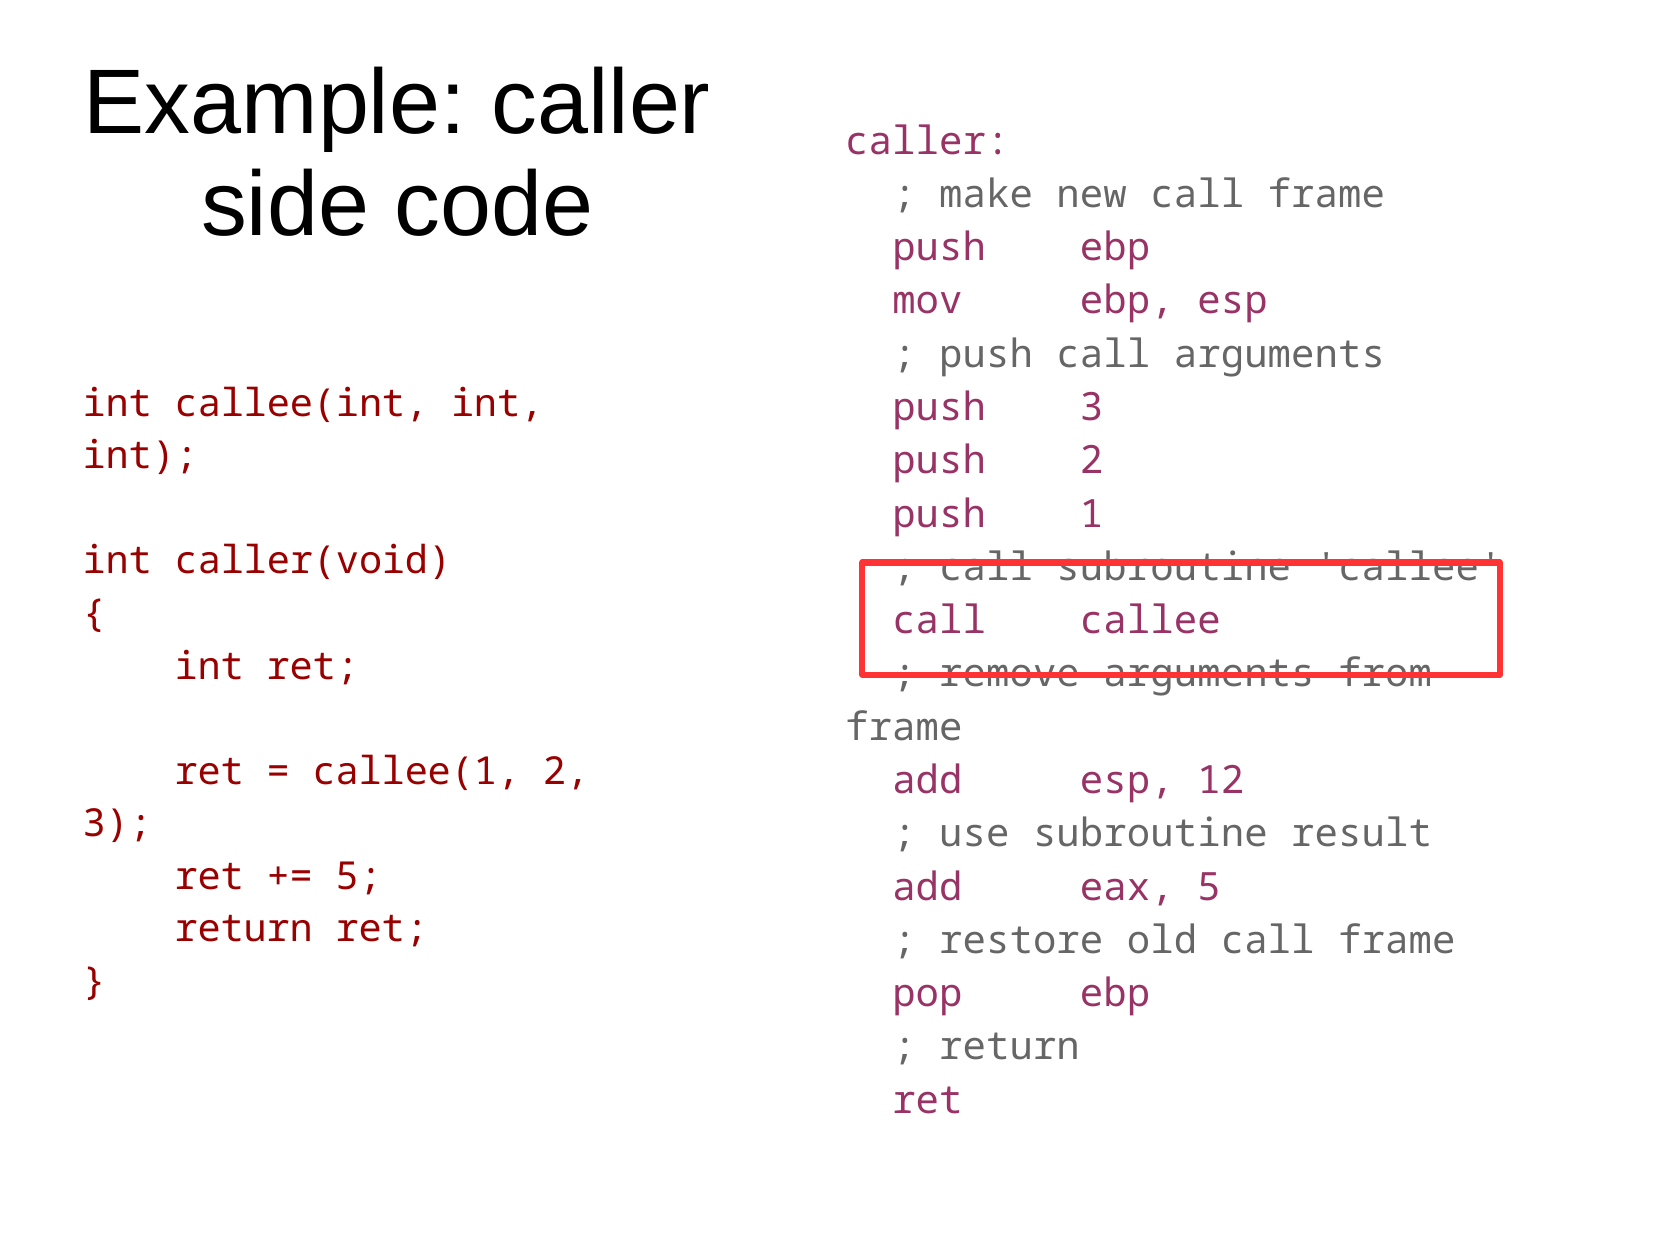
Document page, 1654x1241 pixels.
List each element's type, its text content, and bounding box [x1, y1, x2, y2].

list caller: ; make new call frame push ebp mov ebp, esp ; push call arguments push 3 push 2 push 1 ; call subroutine 'callee' call callee ; remove arguments from frame add esp, 12 ; use subroutine result add eax, 5 ; restore old call frame pop ebp ; return ret [845, 112, 1572, 1126]
title Example: caller side code [82, 49, 713, 257]
list int callee(int, int, int); int caller(void) { int ret; ret = callee(1, 2, 3); ret += 5; return ret; } [82, 375, 638, 1010]
